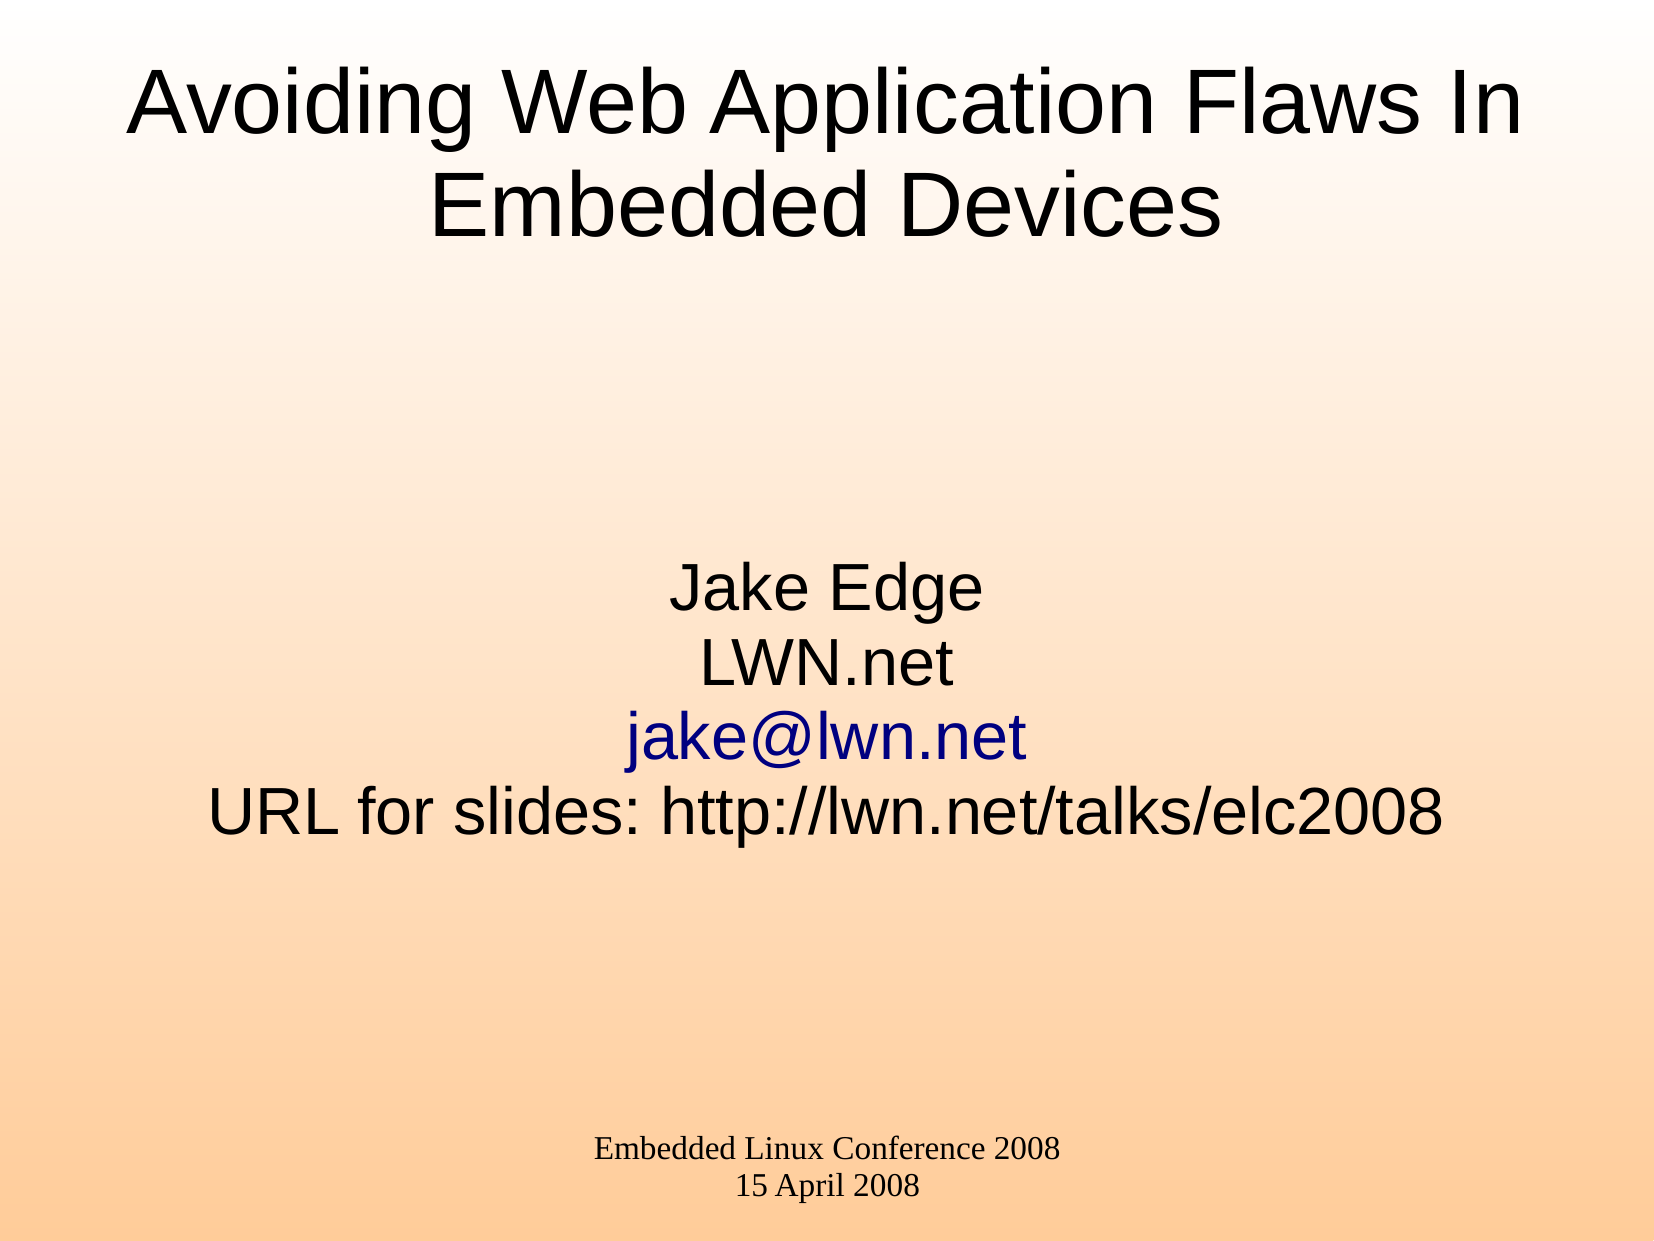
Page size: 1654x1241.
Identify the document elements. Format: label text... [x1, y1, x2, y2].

title Avoiding Web Application Flaws In Embedded Devices [82, 49, 1571, 257]
subtitle Jake Edge LWN.net jake@lwn.net URL for slides: http://lwn.net/talks/elc2008 [82, 290, 1571, 1109]
